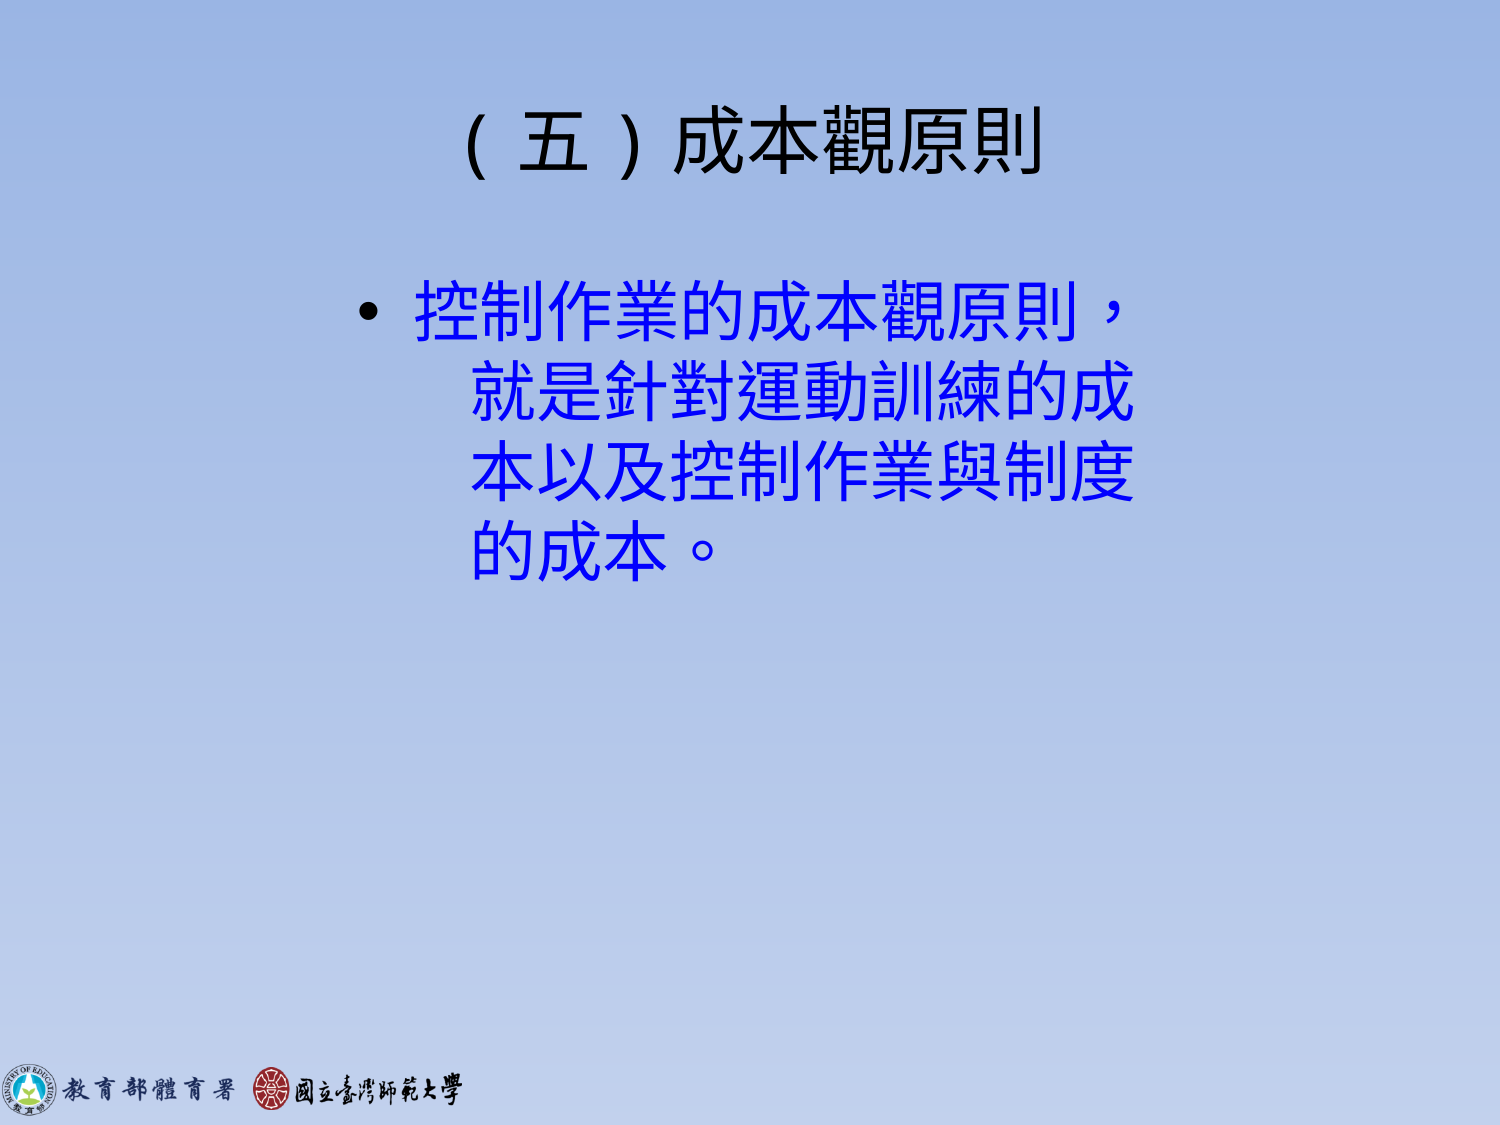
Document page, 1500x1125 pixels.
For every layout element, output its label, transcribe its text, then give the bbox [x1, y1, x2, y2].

list 控制作業的成本觀原則，就是針對運動訓練的成本以及控制作業與制度的成本。 [341, 262, 1205, 776]
title (五)成本觀原則 [75, 45, 1426, 233]
